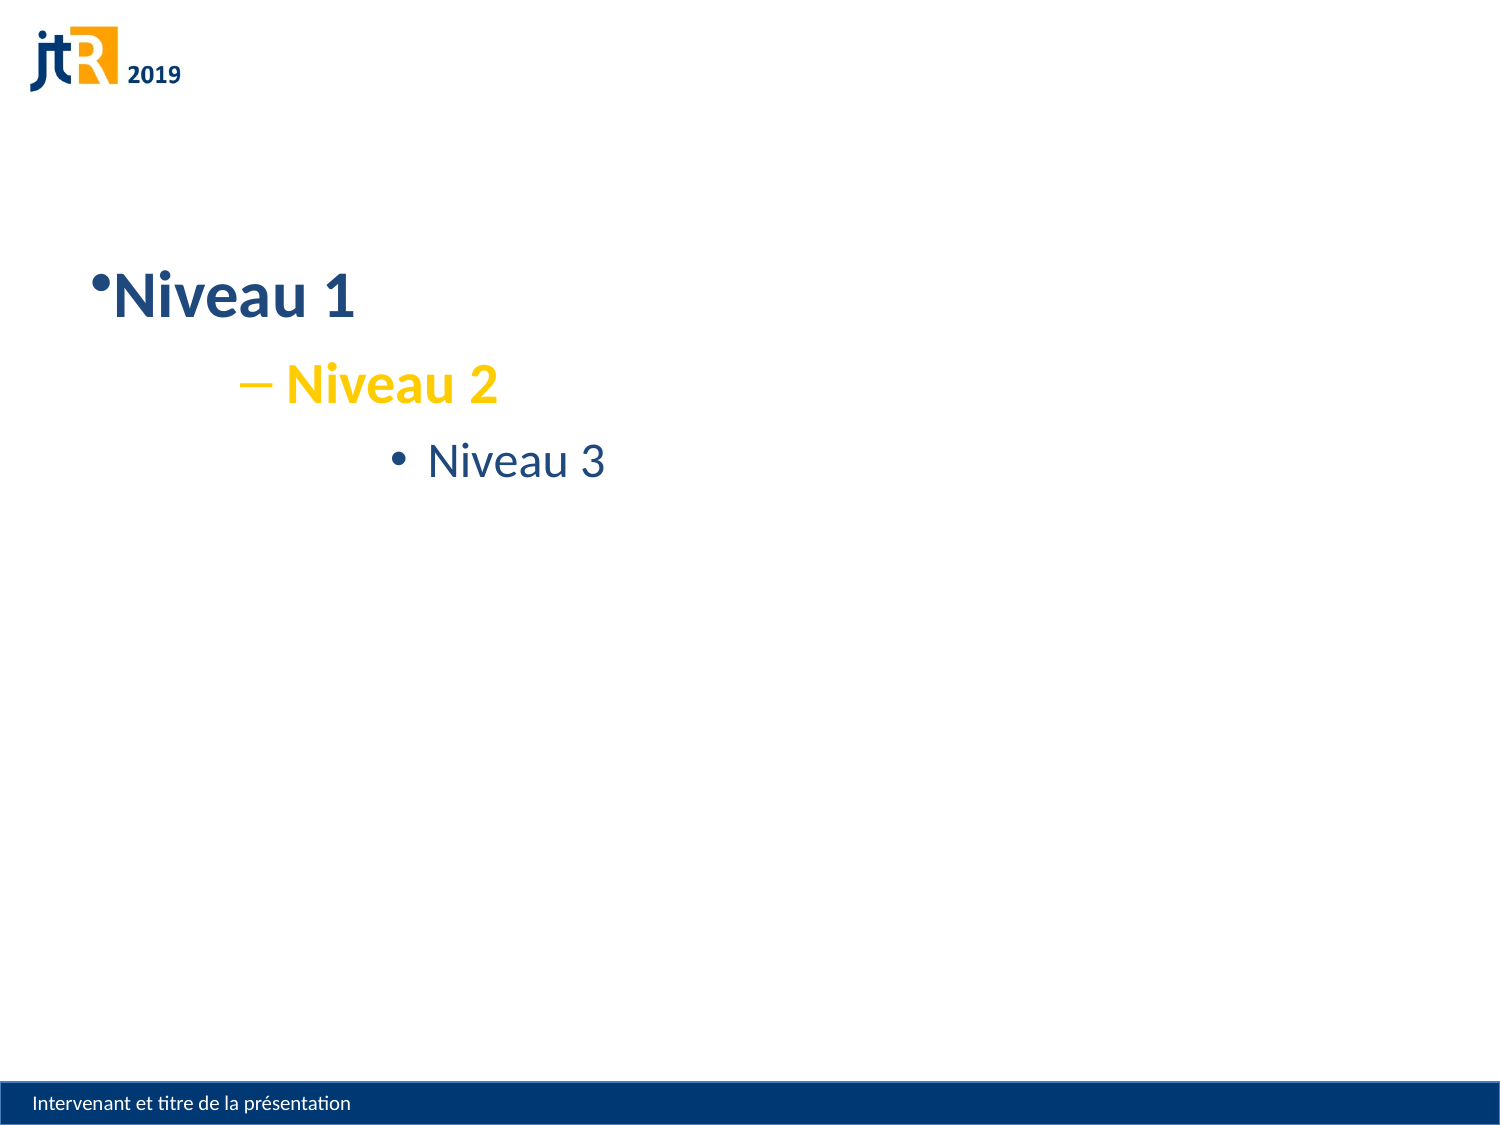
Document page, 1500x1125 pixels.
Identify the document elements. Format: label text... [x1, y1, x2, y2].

picture [20, 15, 195, 102]
list Niveau 1 Niveau 2 Niveau 3 [75, 243, 1426, 1005]
